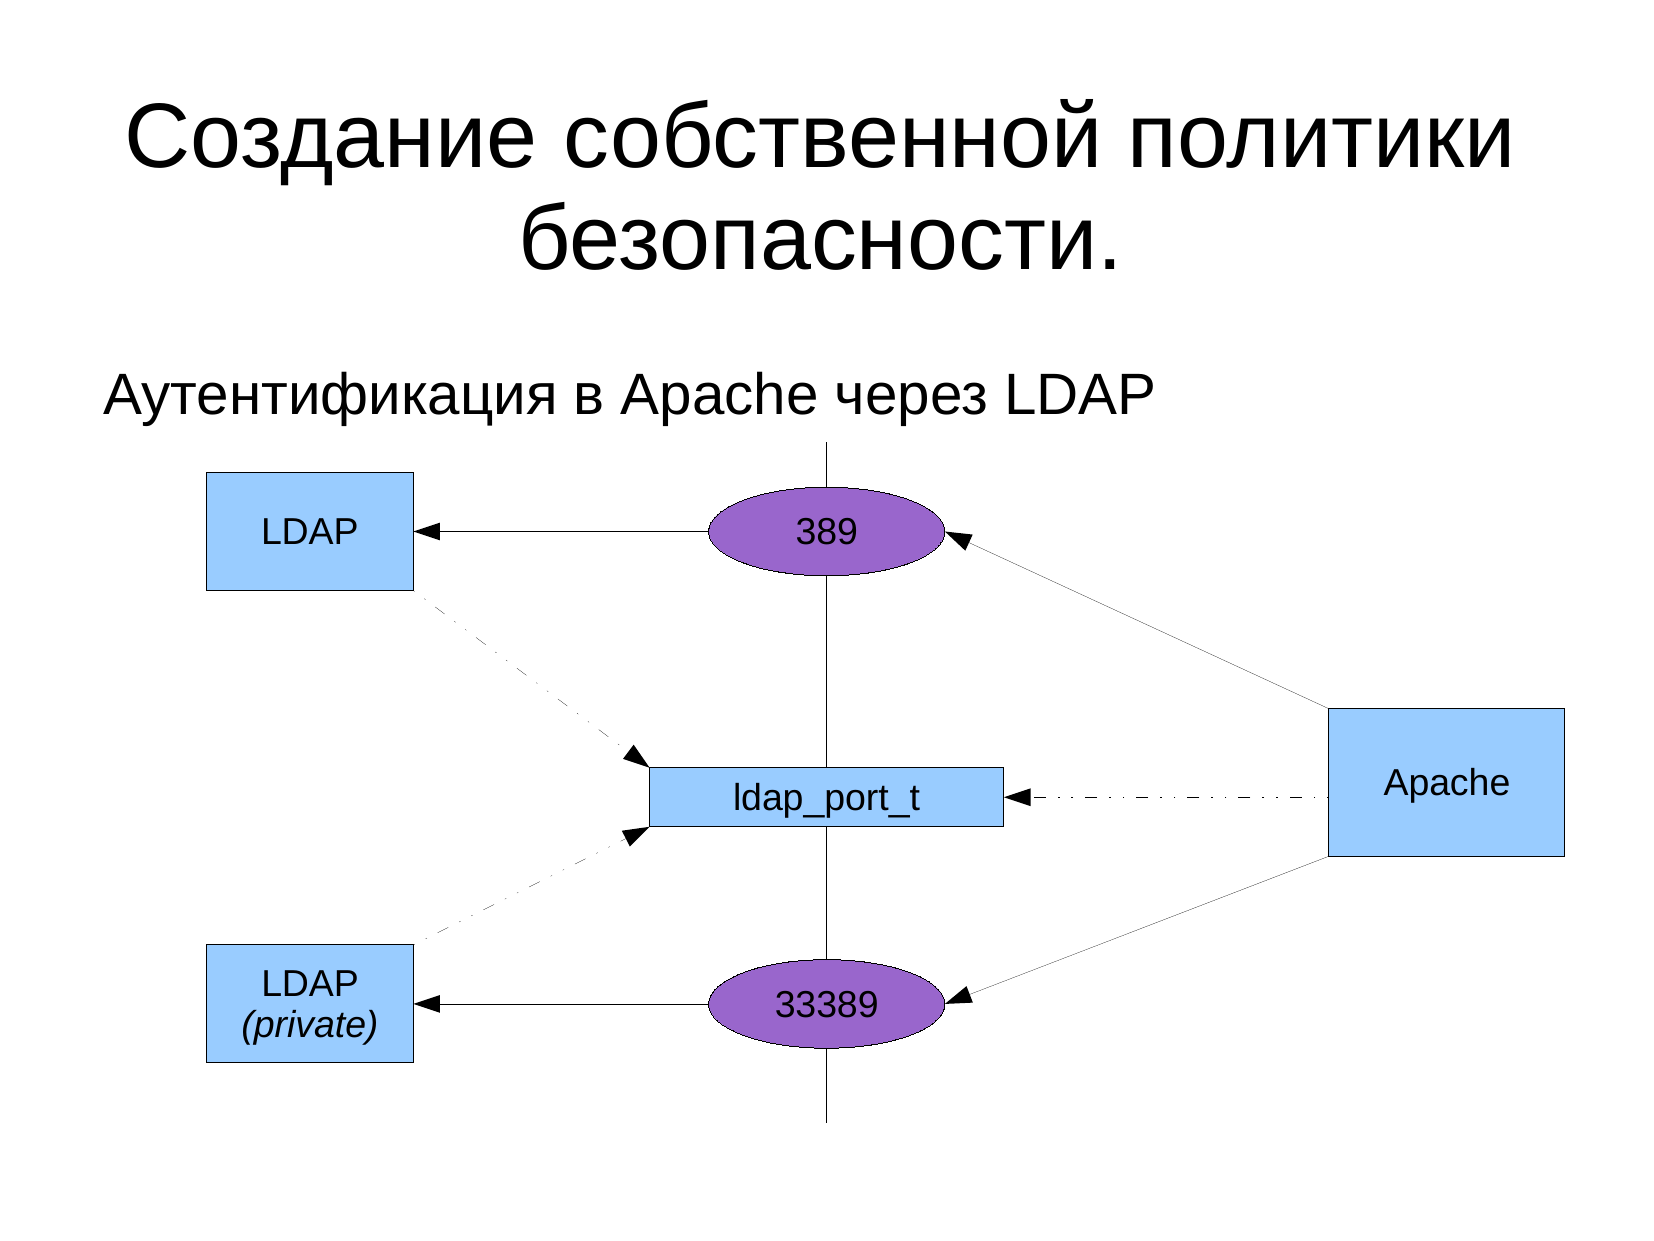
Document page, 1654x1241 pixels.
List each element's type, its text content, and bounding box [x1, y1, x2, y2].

text_box LDAP (private) [206, 944, 414, 1063]
text_box Аутентификация в Apache через LDAP [88, 354, 1565, 435]
title Создание собственной политики безопасности. [76, 84, 1565, 290]
text_box Apache [1328, 708, 1565, 857]
text_box ldap_port_t [649, 767, 1004, 827]
text_box LDAP [206, 472, 414, 591]
text_box 33389 [708, 959, 945, 1049]
text_box 389 [708, 487, 945, 576]
